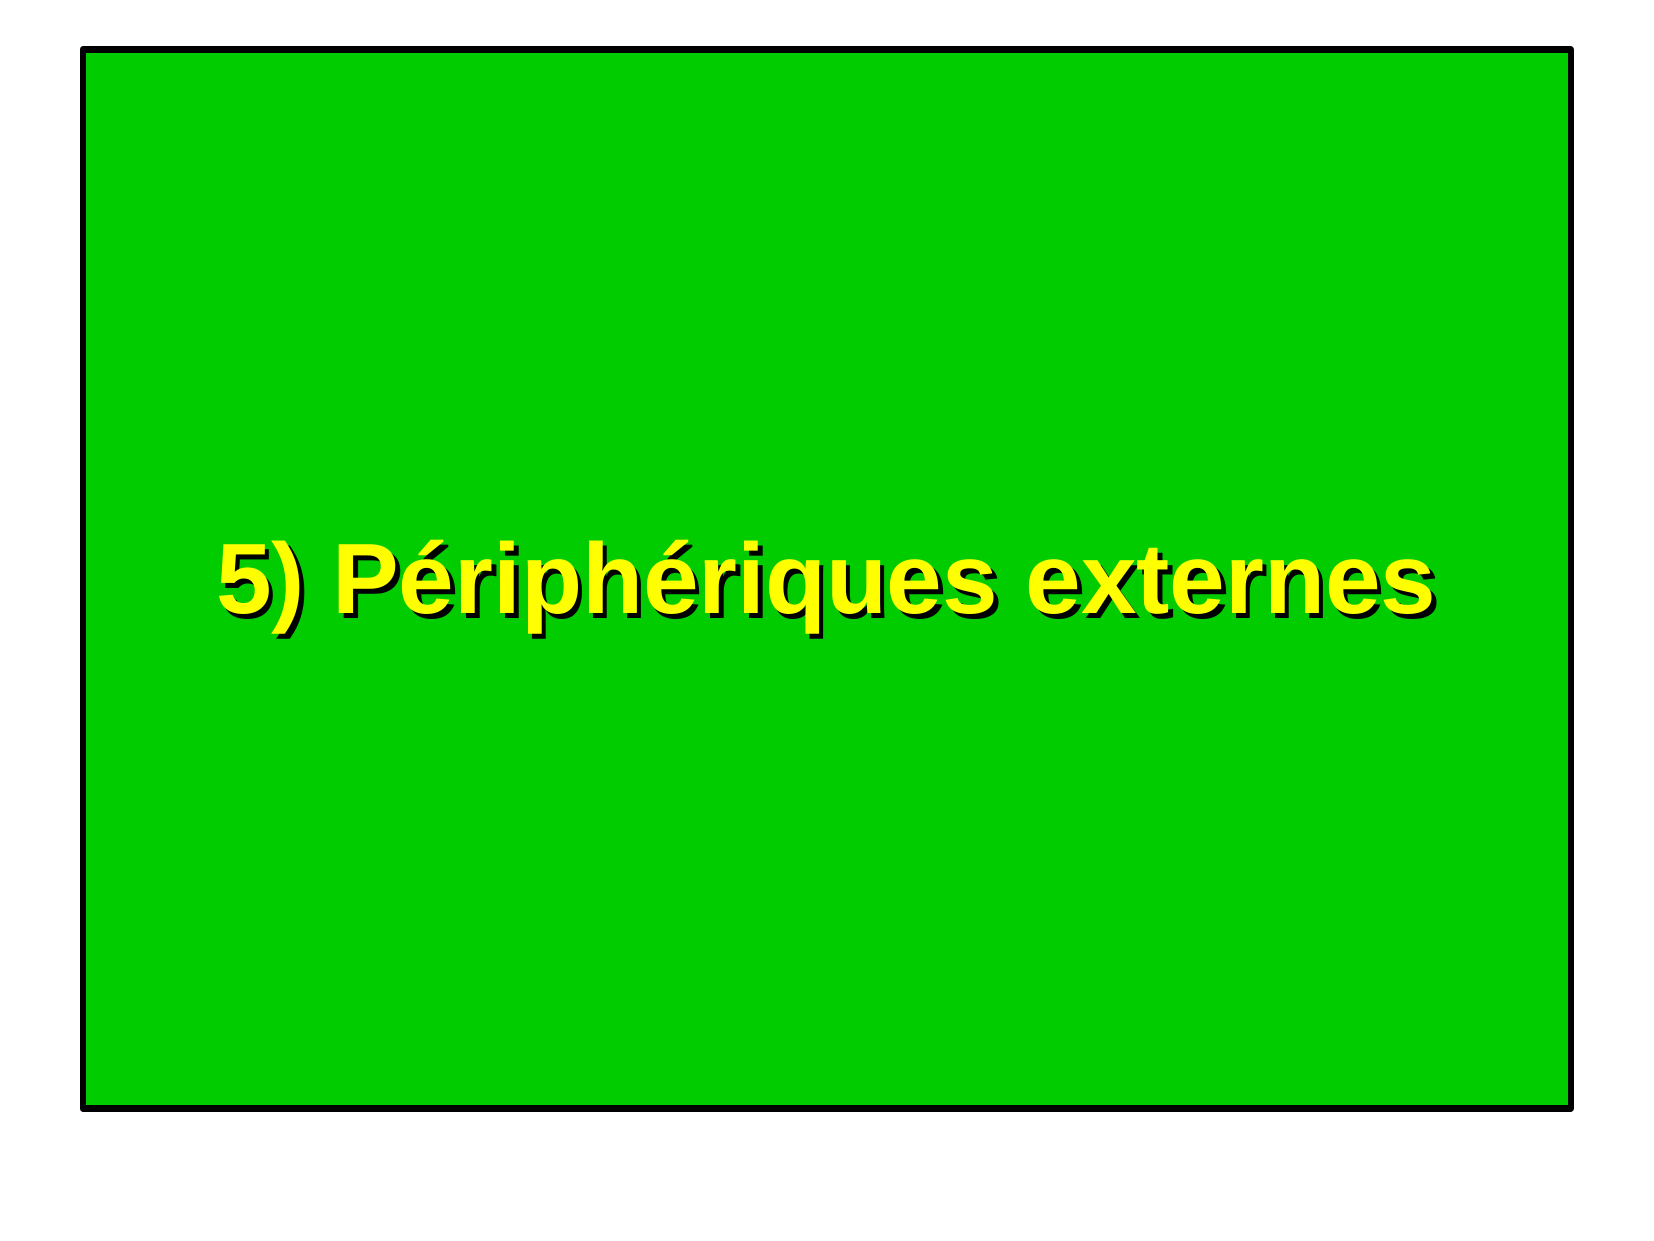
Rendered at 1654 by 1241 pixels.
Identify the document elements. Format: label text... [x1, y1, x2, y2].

subtitle 5) Périphériques externes [82, 49, 1571, 1109]
